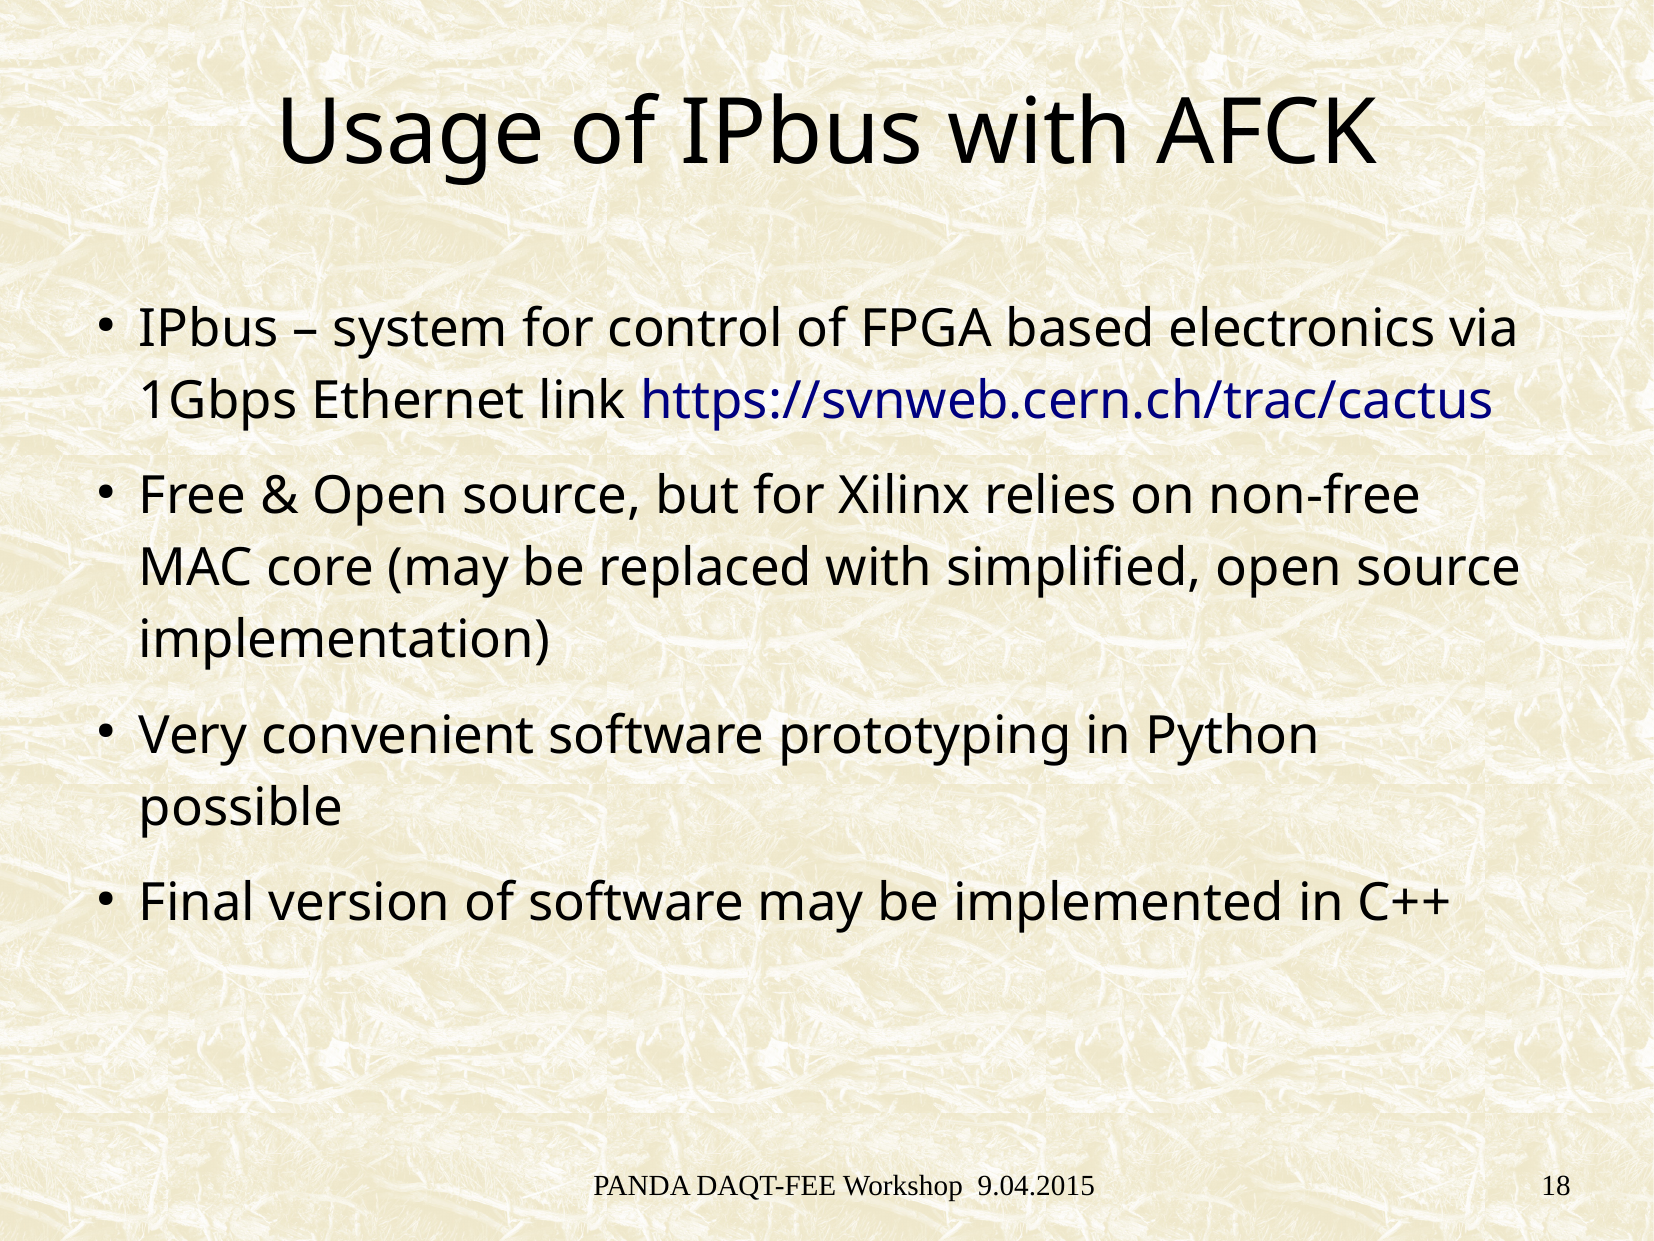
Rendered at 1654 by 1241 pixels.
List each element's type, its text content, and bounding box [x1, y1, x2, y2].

list IPbus – system for control of FPGA based electronics via 1Gbps Ethernet link https://svnweb.cern.ch/trac/cactus Free & Open source, but for Xilinx relies on non-free MAC core (may be replaced with simplified, open source implementation) Very convenient software prototyping in Python possible Final version of software may be implemented in C++ [82, 290, 1538, 1010]
title Usage of IPbus with AFCK [82, 49, 1571, 207]
picture [0, 0, 1654, 1241]
